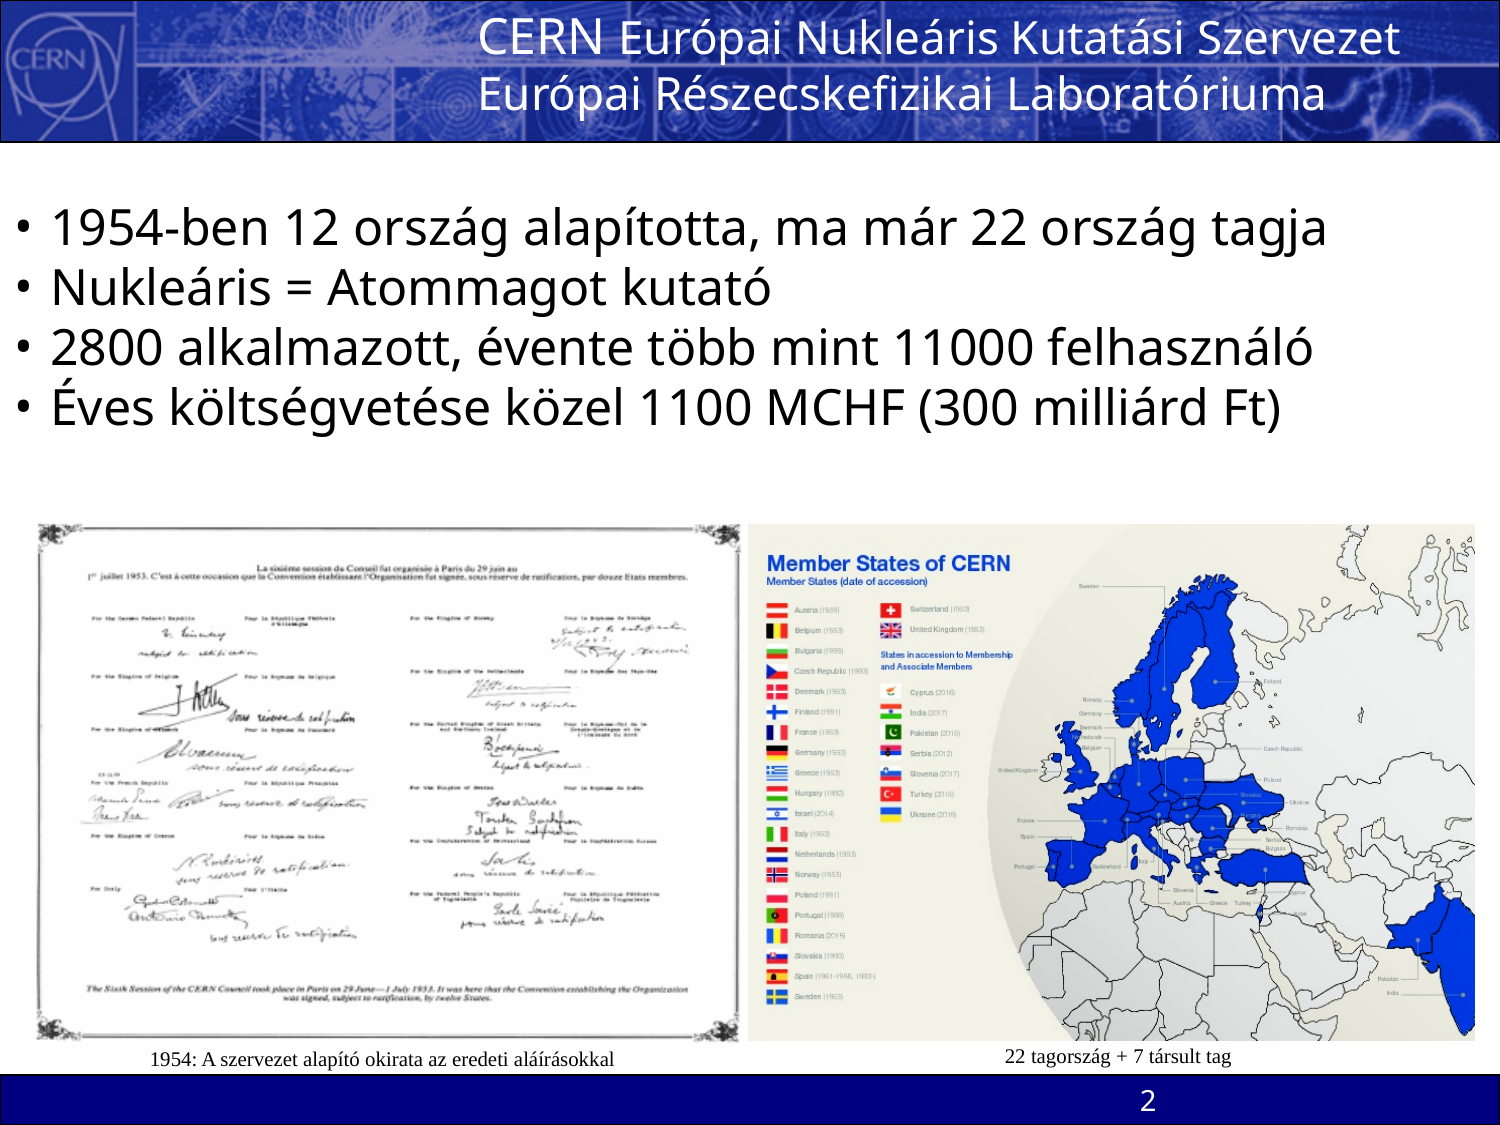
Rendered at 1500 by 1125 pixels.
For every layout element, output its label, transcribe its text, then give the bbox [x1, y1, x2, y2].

text_box 1954-ben 12 ország alapította, ma már 22 ország tagja Nukleáris = Atommagot kutató 2800 alkalmazott, évente több mint 11000 felhasználó Éves költségvetése közel 1100 MCHF (300 milliárd Ft) [0, 187, 1500, 1038]
text_box 1954: A szervezet alapító okirata az eredeti aláírásokkal [135, 1037, 623, 1078]
text_box CERN Európai Nukleáris Kutatási Szervezet Európai Részecskefizikai Laboratóriuma [462, 0, 1500, 124]
picture [12, 512, 1475, 1057]
text_box 22 tagország + 7 társult tag [989, 1041, 1218, 1075]
text_box <number> [1125, 1074, 1437, 1125]
